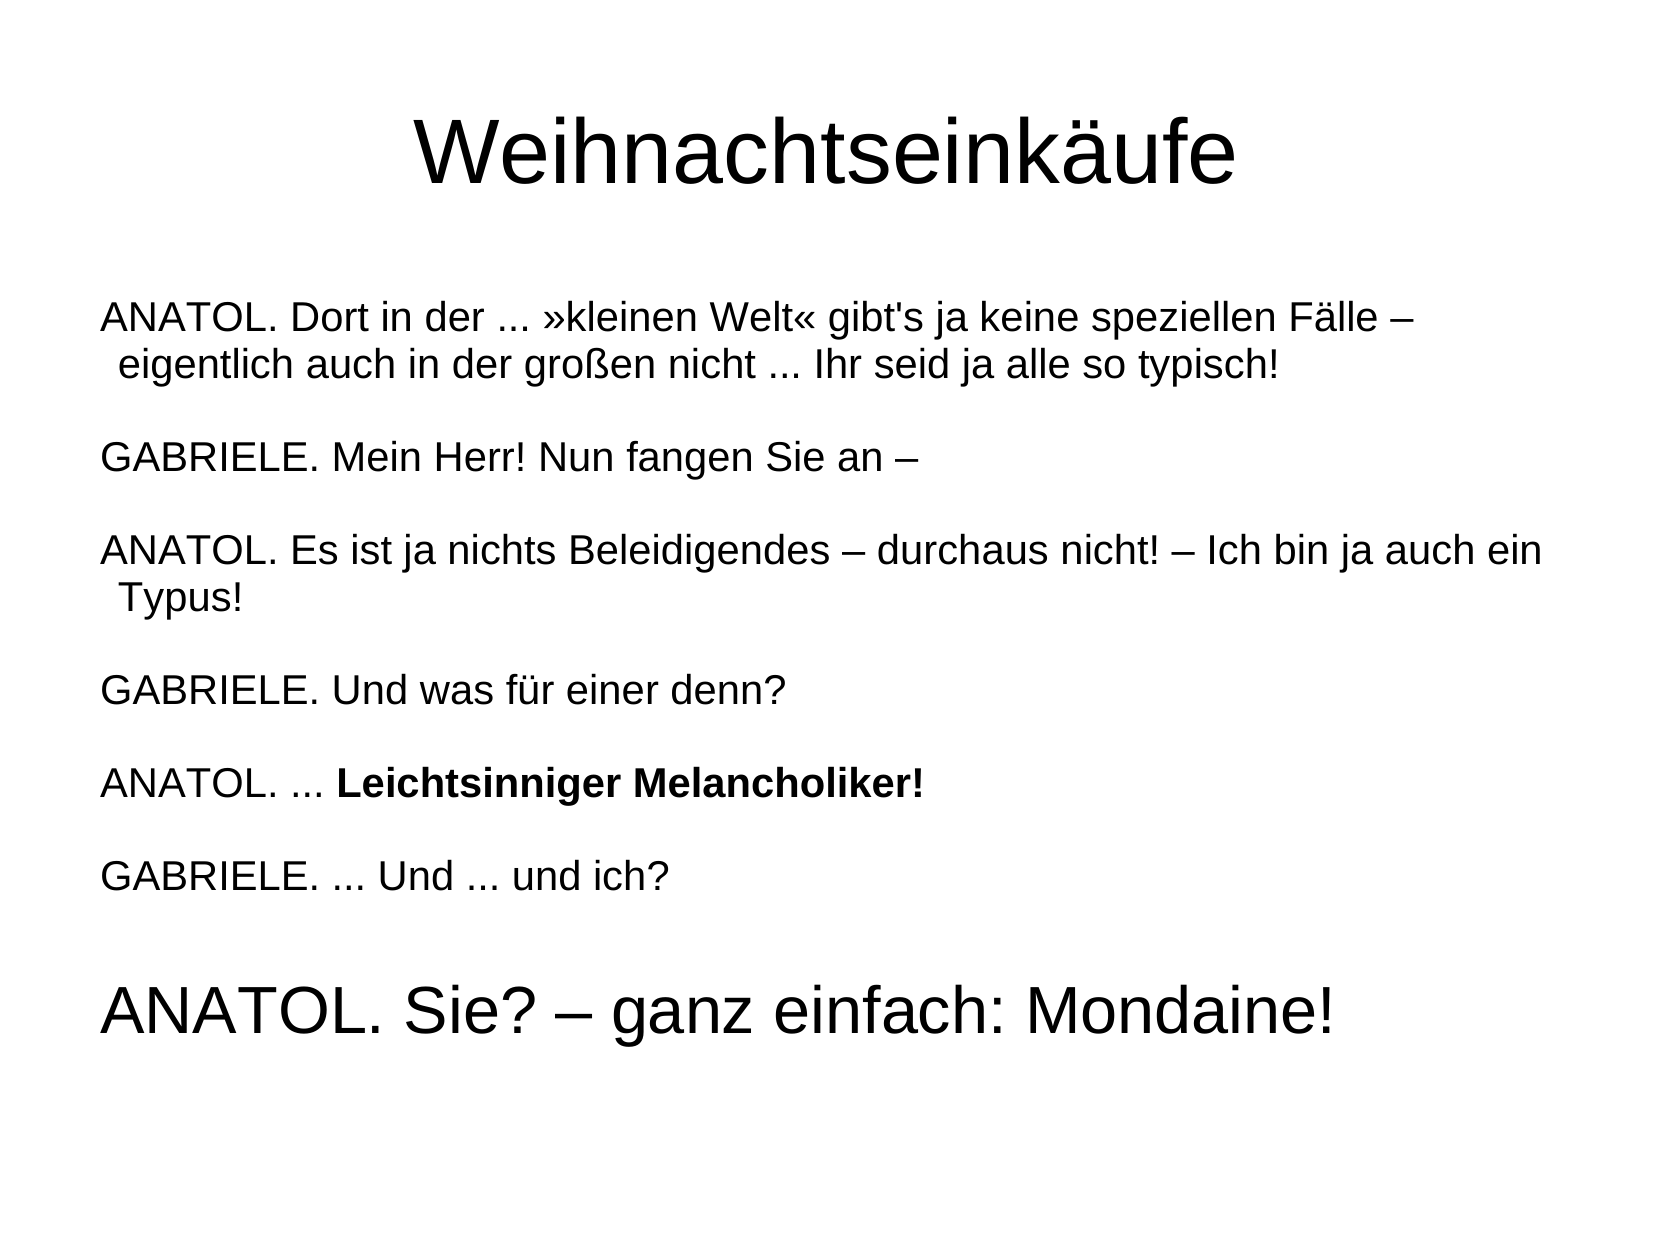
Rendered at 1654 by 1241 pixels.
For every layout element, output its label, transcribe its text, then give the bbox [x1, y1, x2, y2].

list ANATOL. Dort in der ... »kleinen Welt« gibt's ja keine speziellen Fälle – eigentlich auch in der großen nicht ... Ihr seid ja alle so typisch! GABRIELE. Mein Herr! Nun fangen Sie an – ANATOL. Es ist ja nichts Beleidigendes – durchaus nicht! – Ich bin ja auch ein Typus! GABRIELE. Und was für einer denn? ANATOL. ... Leichtsinniger Melancholiker! GABRIELE. ... Und ... und ich? ANATOL. Sie? – ganz einfach: Mondaine! [82, 290, 1571, 1108]
title Weihnachtseinkäufe [82, 49, 1571, 256]
